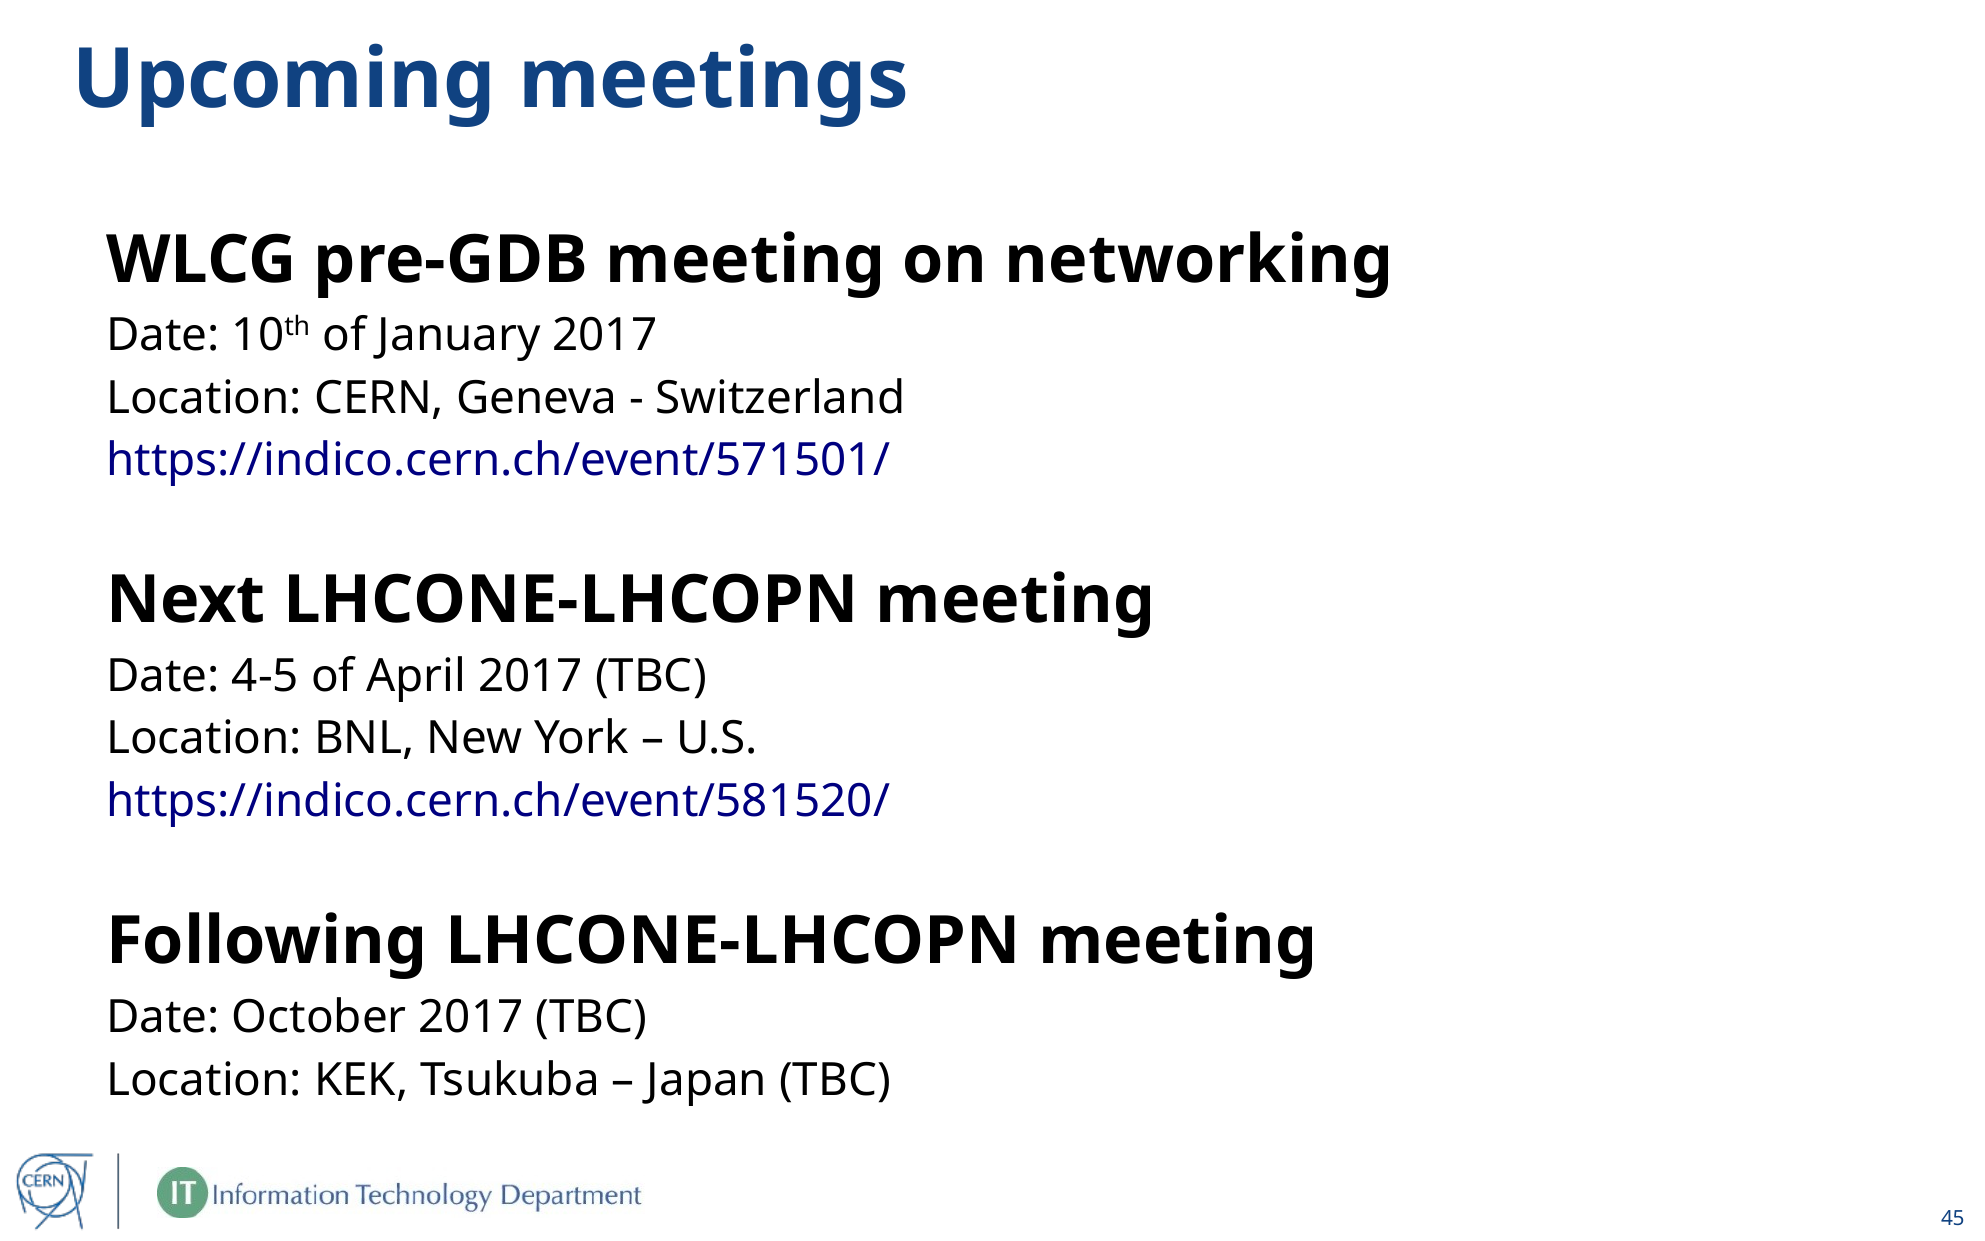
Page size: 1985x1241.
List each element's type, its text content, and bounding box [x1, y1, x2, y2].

picture [38, 1207, 55, 1215]
title Upcoming meetings [72, 0, 1834, 166]
picture [51, 1200, 64, 1215]
picture [16, 1188, 64, 1236]
text_box WLCG pre-GDB meeting on networking Date: 10th of January 2017 Location: CERN, Geneva - Switzerland https://indico.cern.ch/event/571501/ Next LHCONE-LHCOPN meeting Date: 4-5 of April 2017 (TBC) Location: BNL, New York – U.S. https://indico.cern.ch/event/581520/ Following LHCONE-LHCOPN meeting Date: October 2017 (TBC) Location: KEK, Tsukuba – Japan (TBC) [91, 203, 1921, 1241]
picture [19, 1188, 64, 1207]
